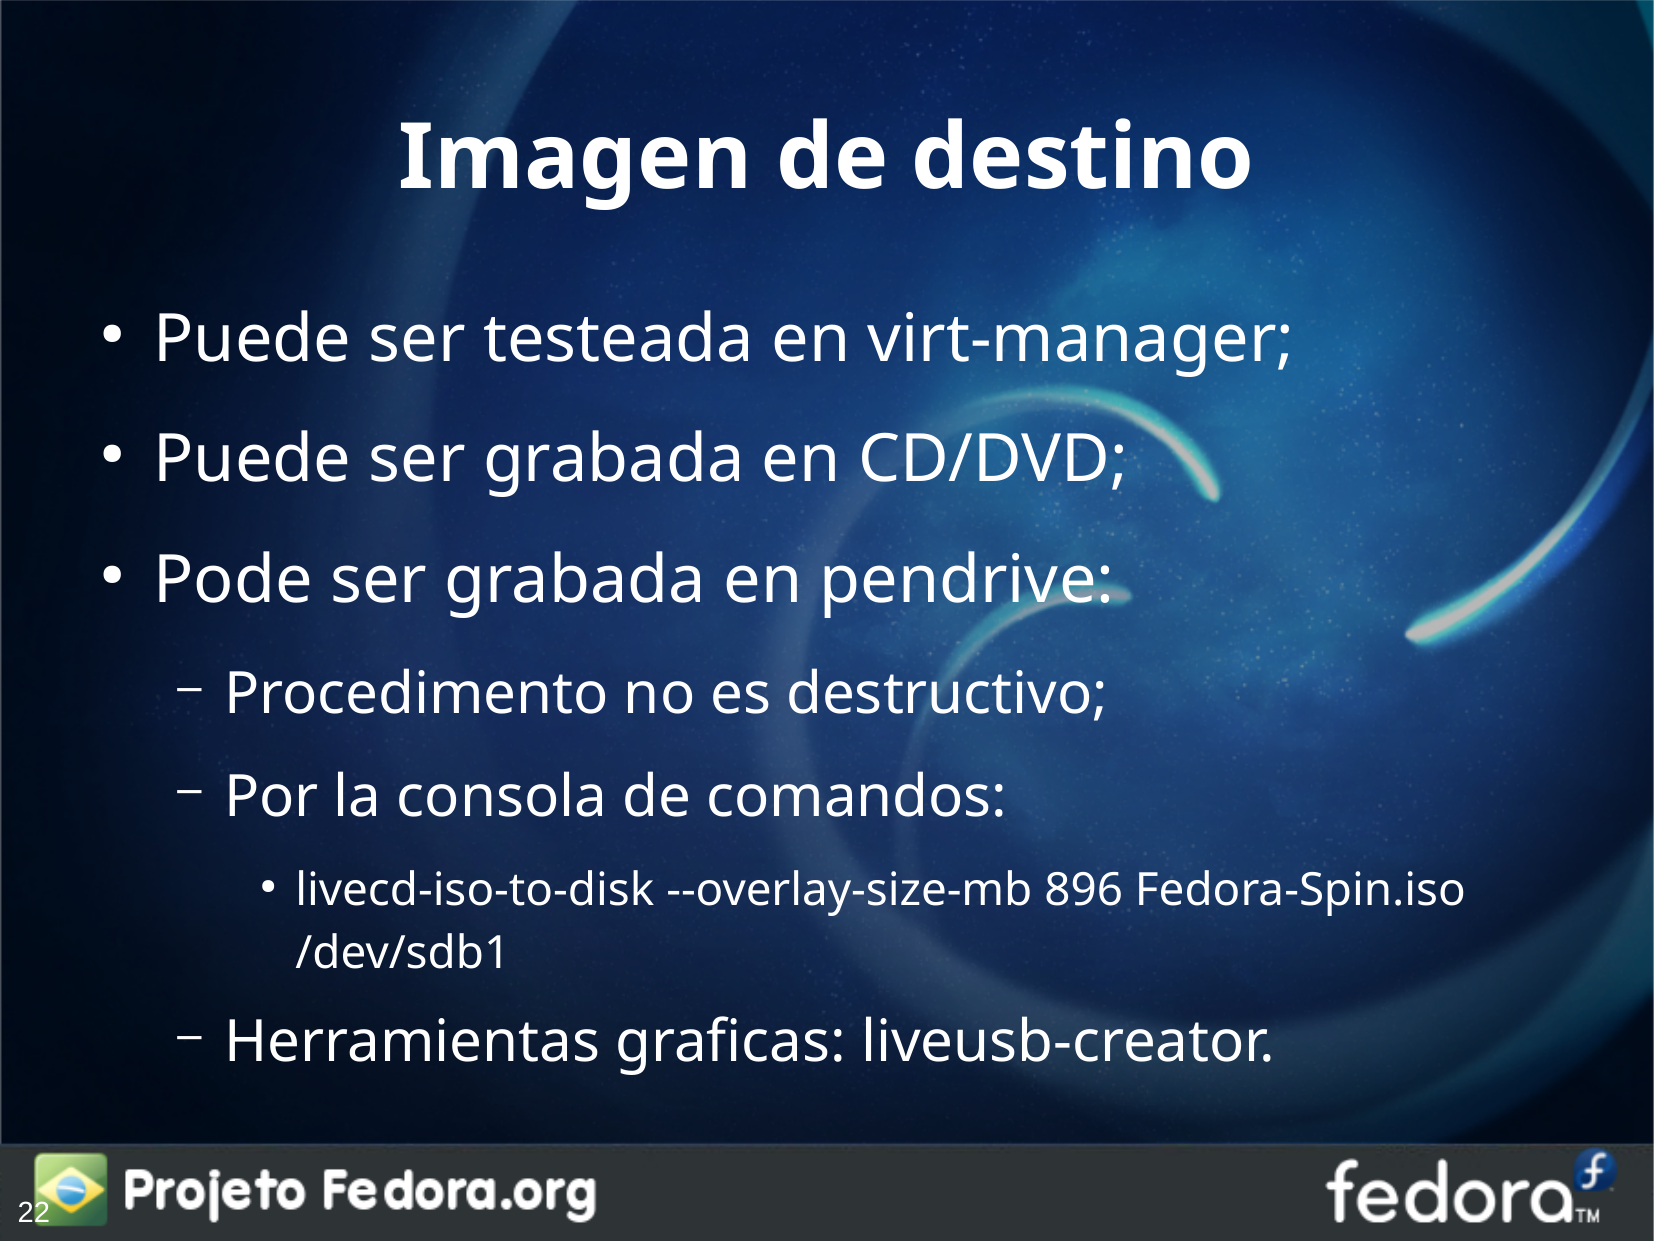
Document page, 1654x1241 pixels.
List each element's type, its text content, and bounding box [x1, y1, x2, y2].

title Imagen de destino [82, 49, 1571, 257]
picture [0, 0, 1654, 1241]
list Puede ser testeada en virt-manager; Puede ser grabada en CD/DVD; Pode ser grabada en pendrive: Procedimento no es destructivo; Por la consola de comandos: livecd-iso-to-disk --overlay-size-mb 896 Fedora-Spin.iso /dev/sdb1 Herramientas graficas: liveusb-creator. [82, 290, 1571, 1123]
